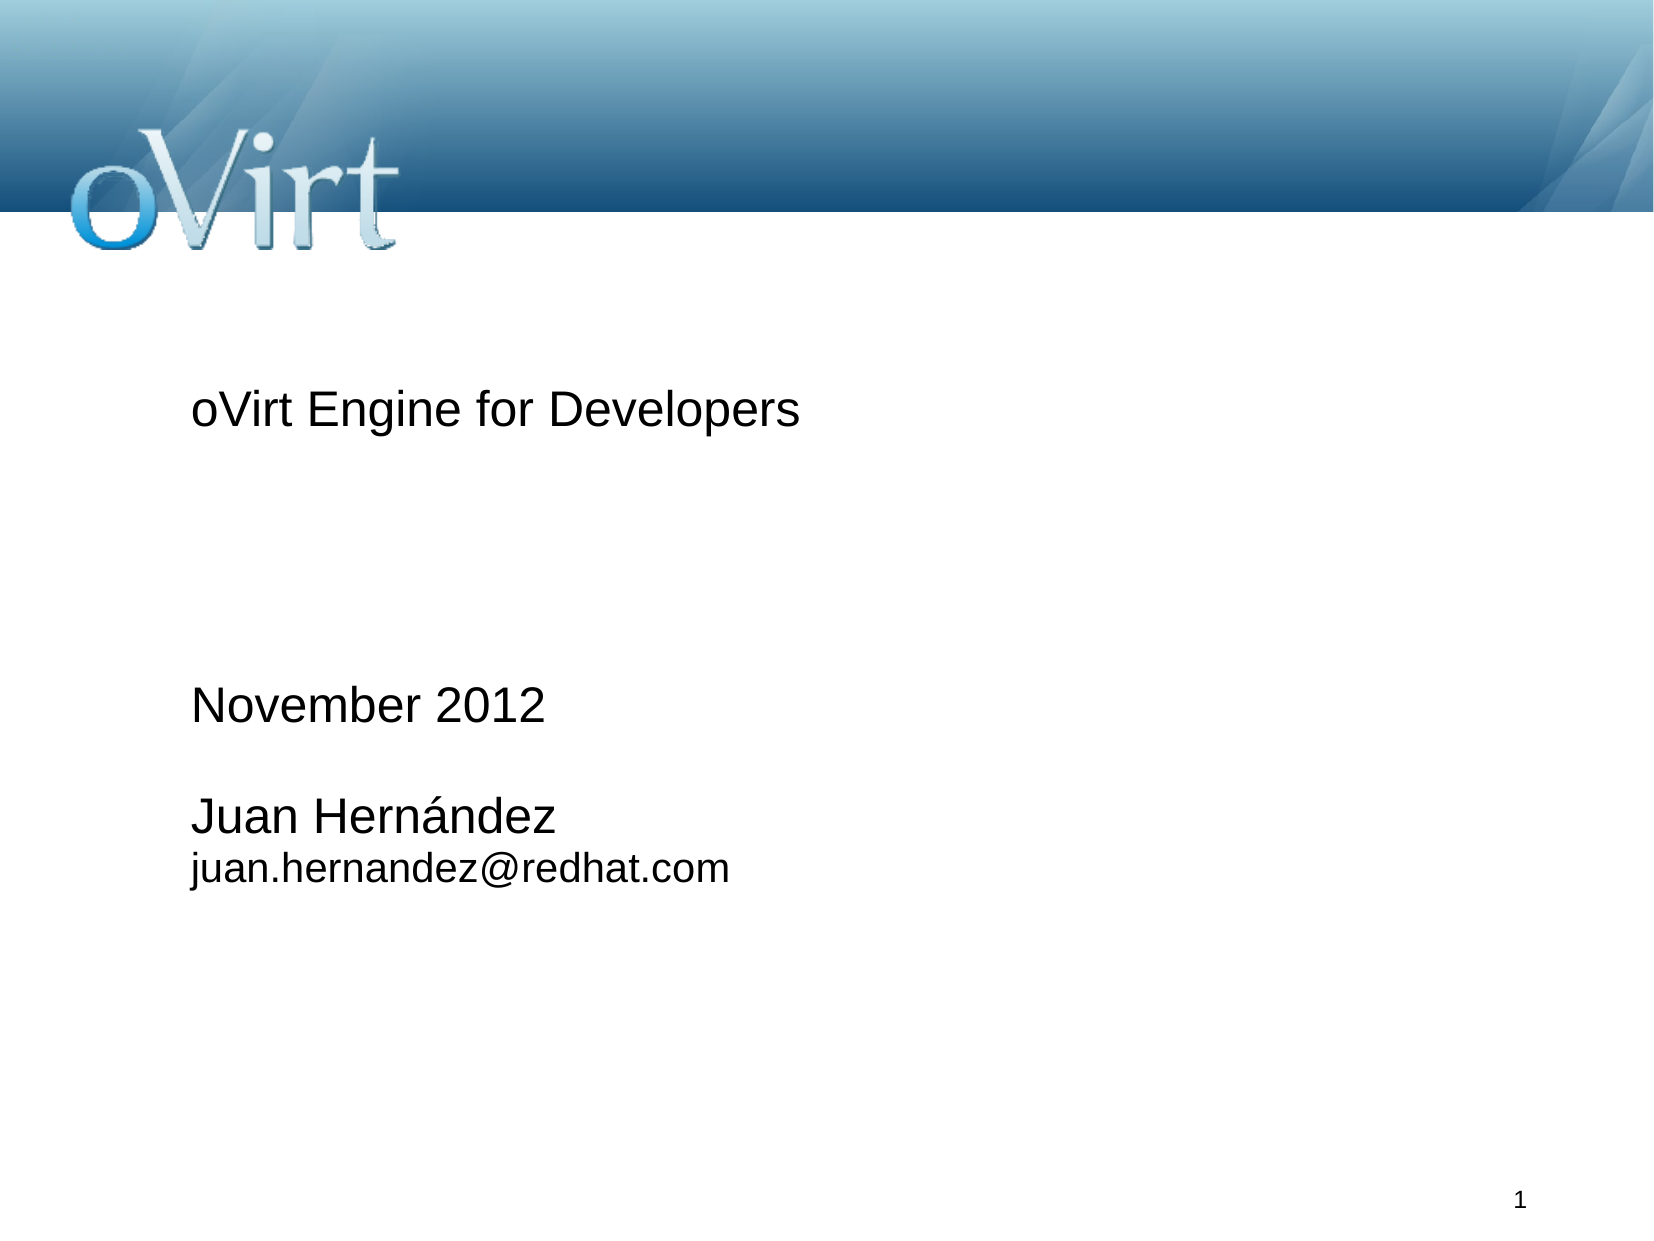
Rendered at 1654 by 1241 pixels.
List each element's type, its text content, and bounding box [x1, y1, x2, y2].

text_box November 2012 Juan Hernández juan.hernandez@redhat.com [176, 669, 1549, 899]
picture [0, 0, 1654, 250]
text_box oVirt Engine for Developers [175, 374, 1549, 510]
